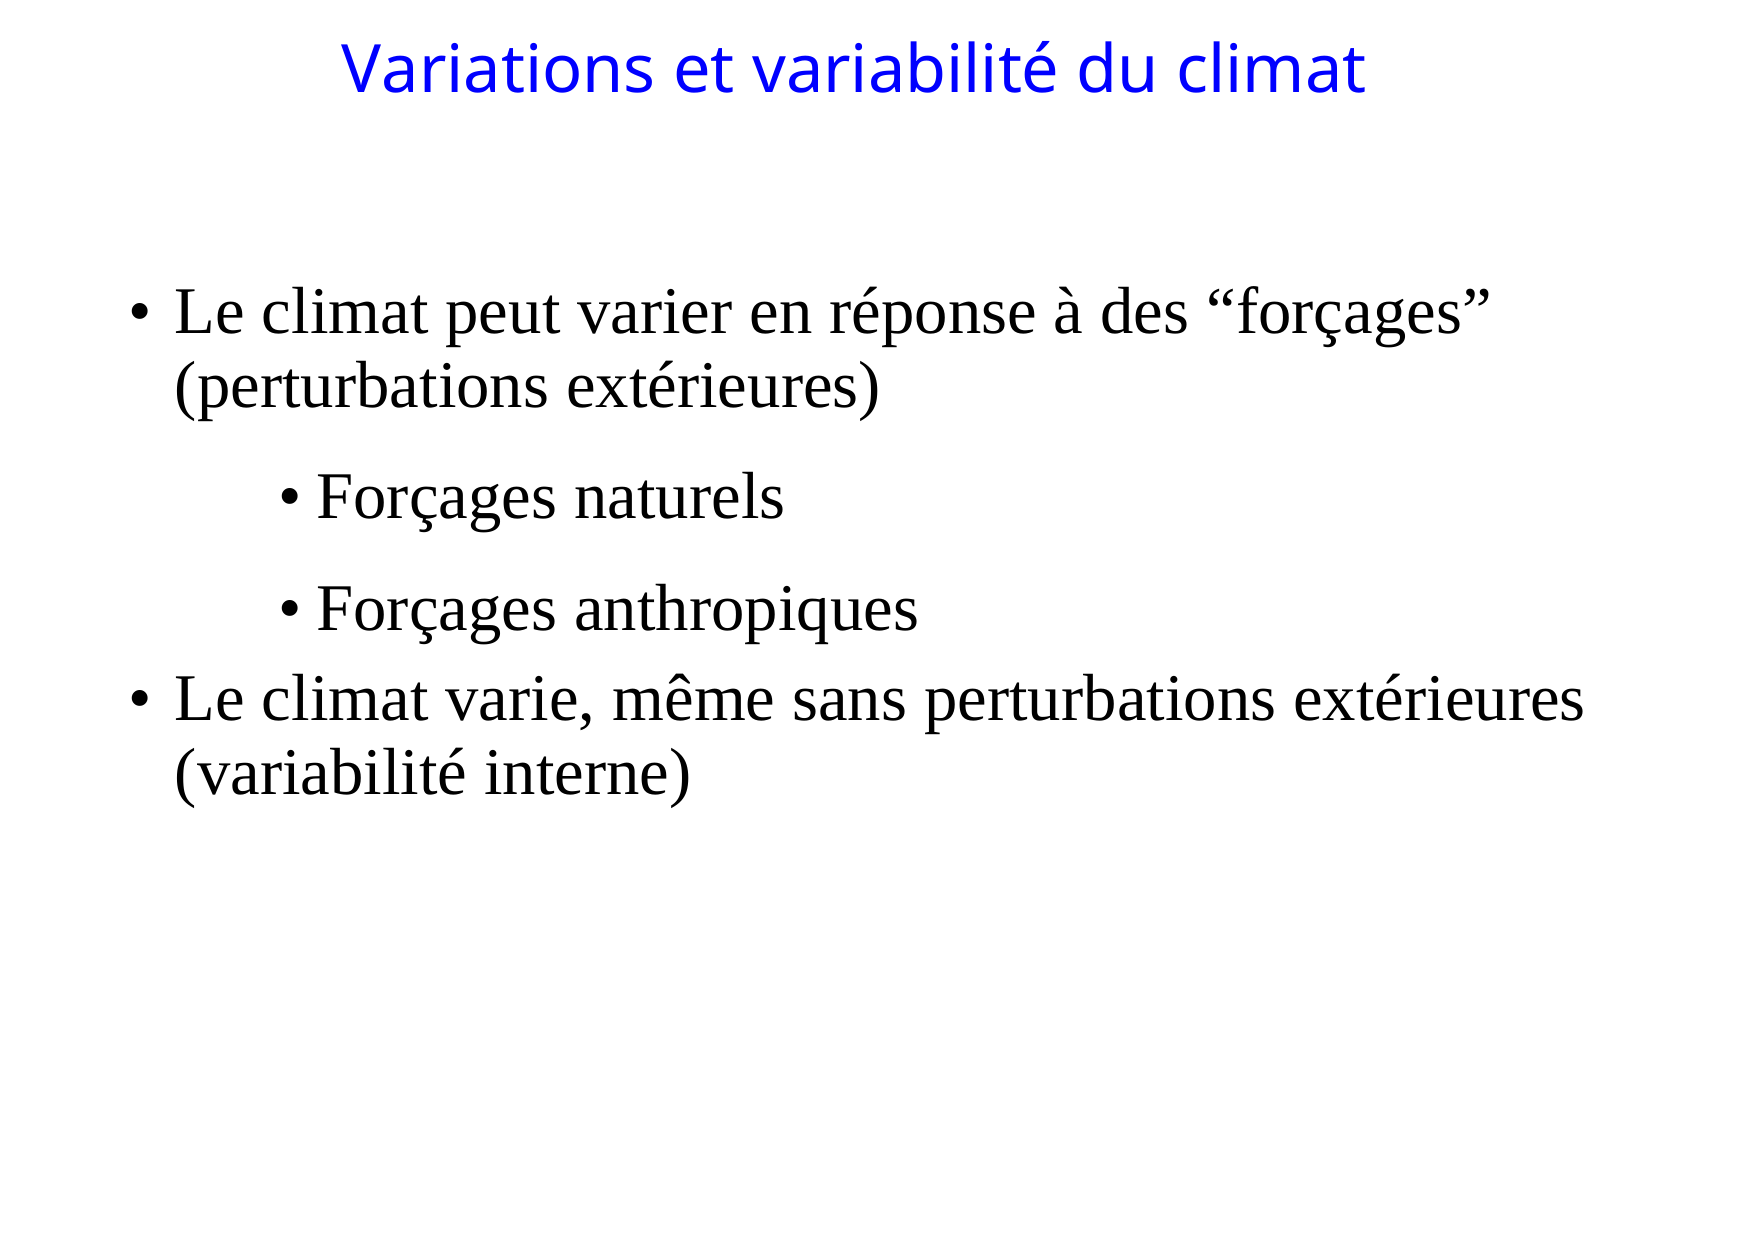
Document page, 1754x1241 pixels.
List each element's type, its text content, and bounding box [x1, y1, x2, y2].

text_box Variations et variabilité du climat [85, 13, 1625, 121]
list Le climat peut varier en réponse à des “forçages” (perturbations extérieures) Forçages naturels Forçages anthropiques Le climat varie, même sans perturbations extérieures (variabilité interne) [128, 273, 1623, 1037]
